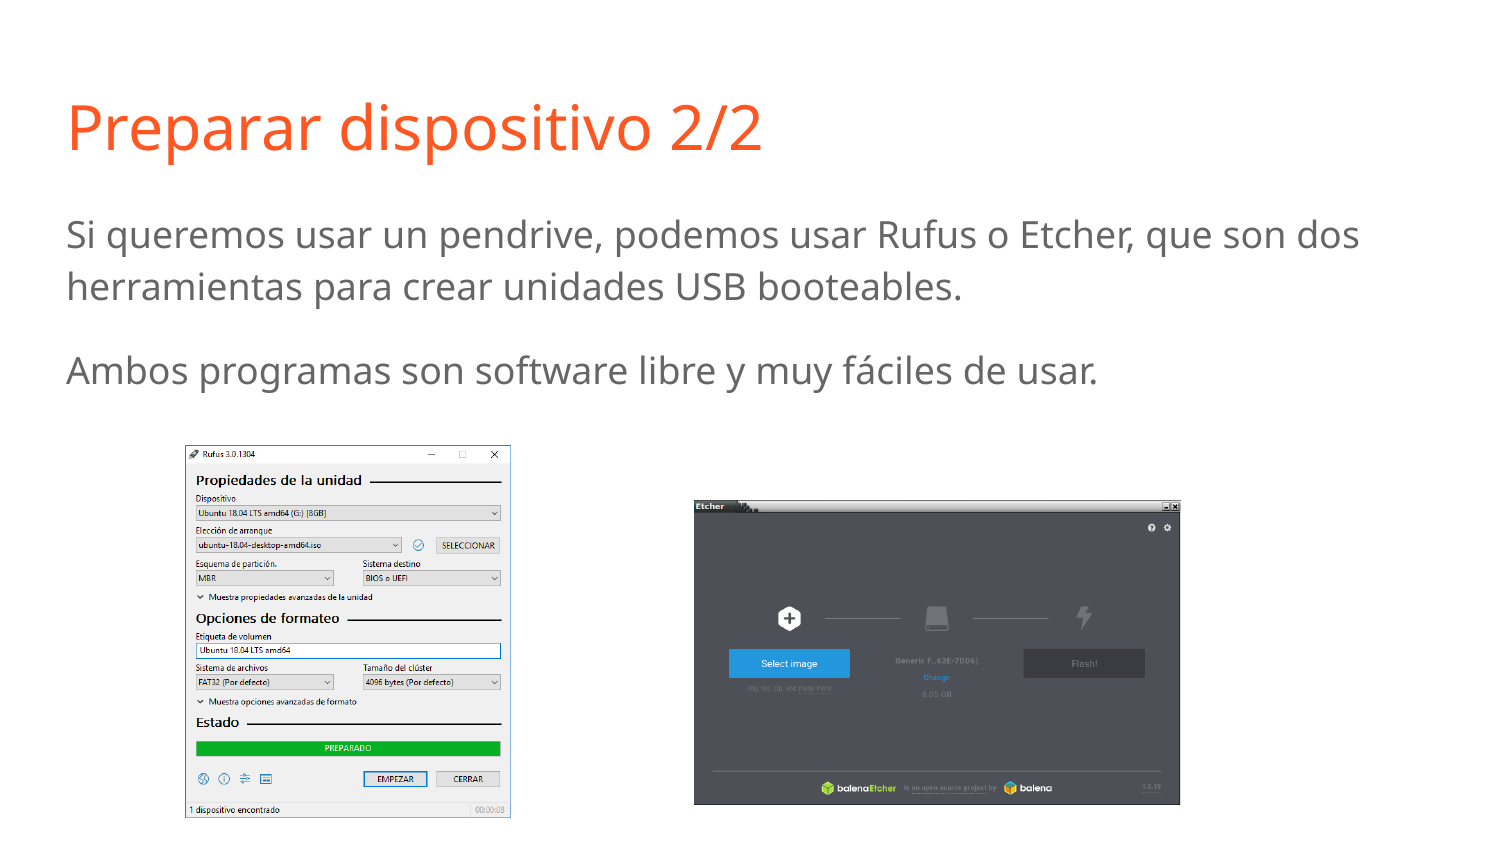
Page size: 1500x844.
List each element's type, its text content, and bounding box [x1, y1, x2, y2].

list Si queremos usar un pendrive, podemos usar Rufus o Etcher, que son dos herramientas para crear unidades USB booteables. Ambos programas son software libre y muy fáciles de usar. [51, 189, 1449, 750]
title Preparar dispositivo 2/2 [51, 72, 1449, 167]
picture [185, 445, 511, 818]
picture [694, 499, 1181, 805]
